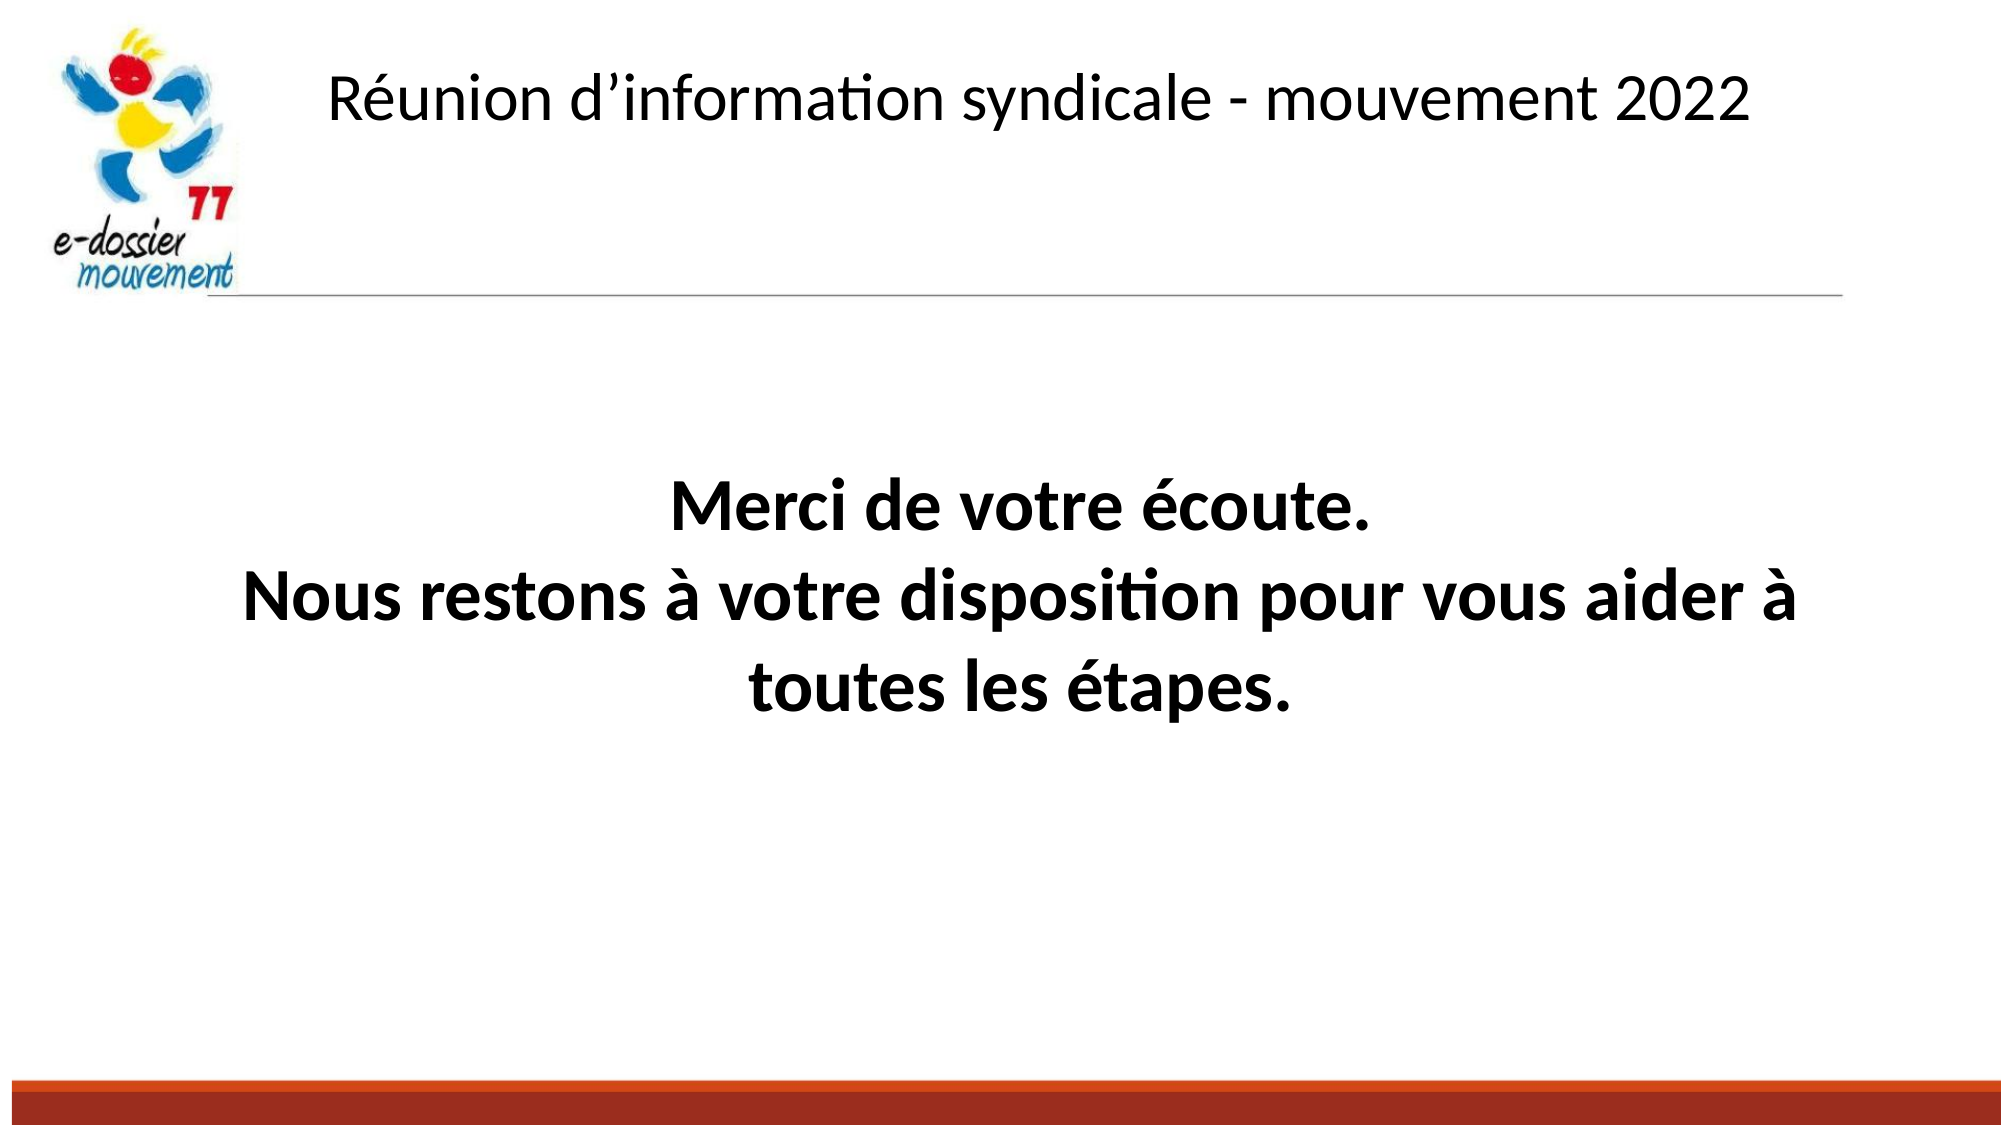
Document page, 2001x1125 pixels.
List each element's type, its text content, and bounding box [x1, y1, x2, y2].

text_box Réunion d’information syndicale - mouvement 2022 [327, 55, 1805, 138]
text_box [11, 0, 2000, 1125]
text_box Merci de votre écoute. Nous restons à votre disposition pour vous aider à toutes les étapes. [144, 459, 1898, 730]
